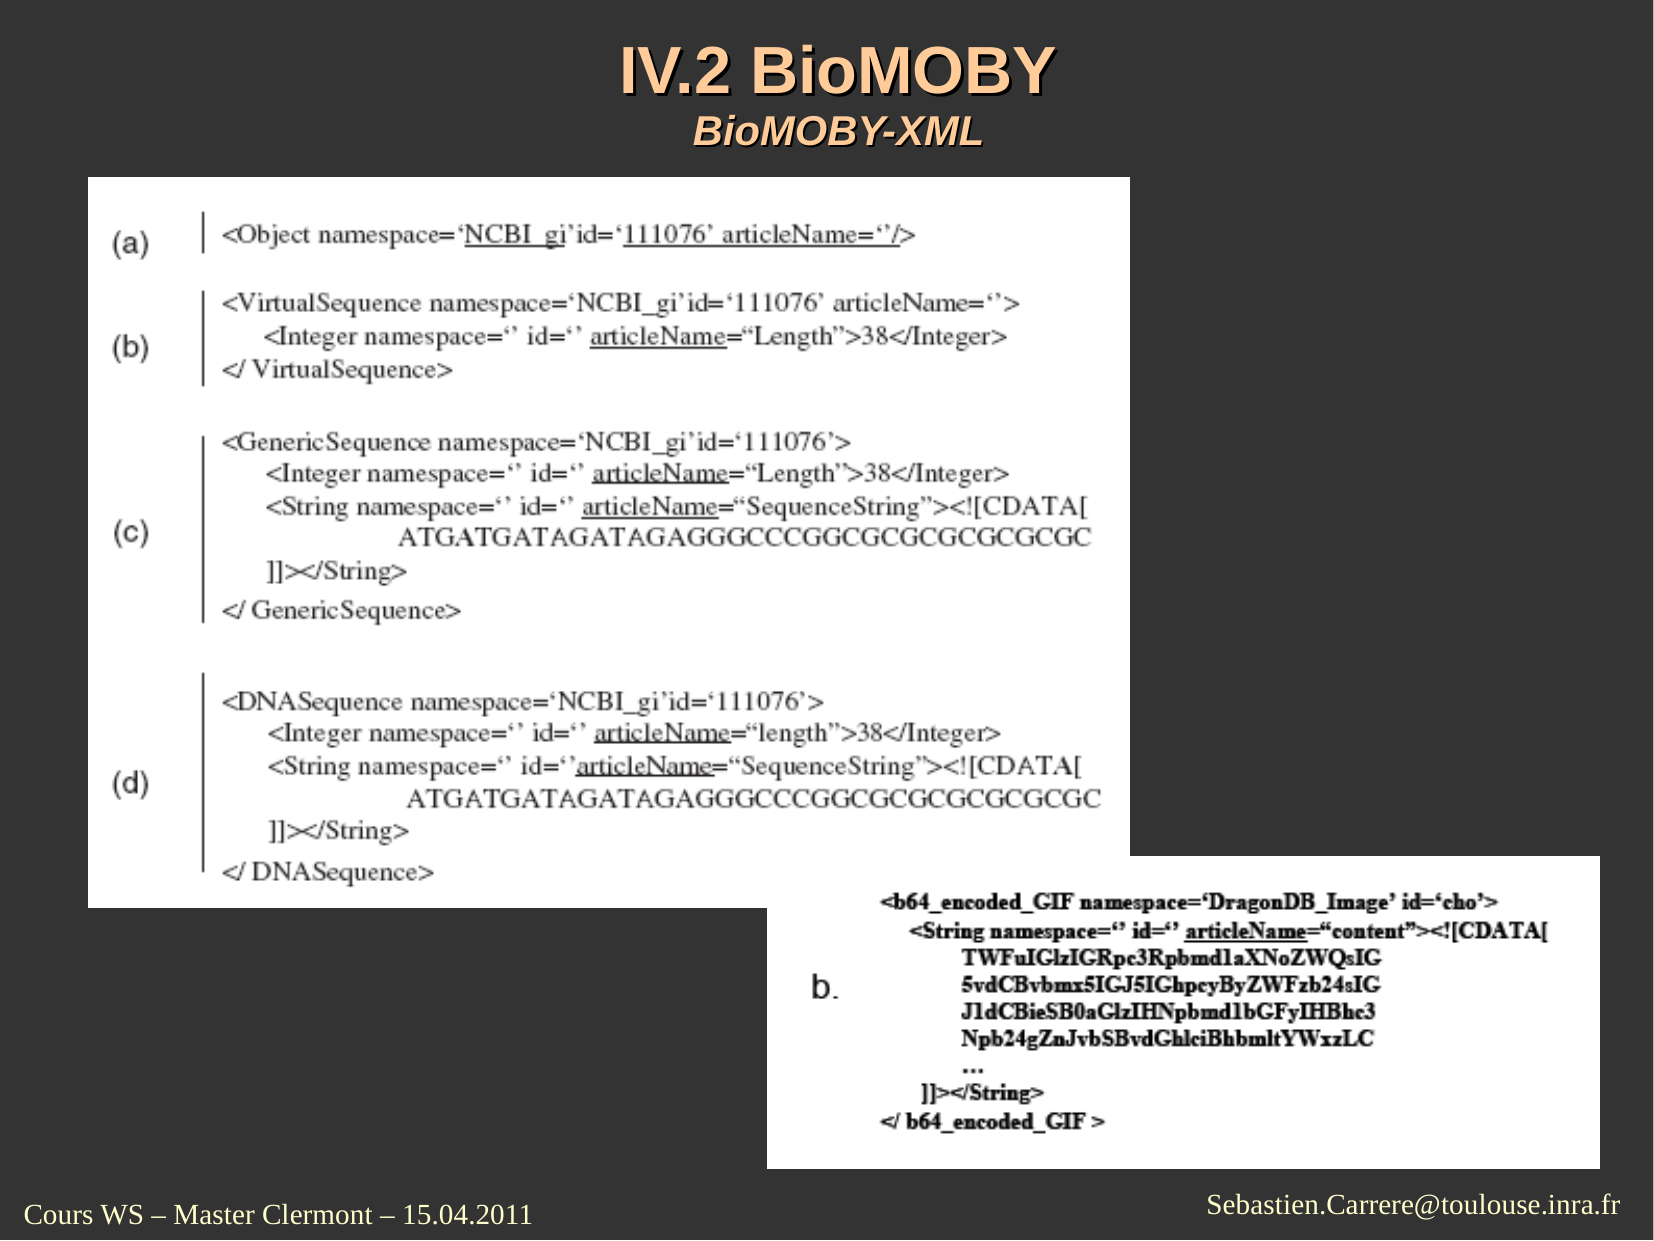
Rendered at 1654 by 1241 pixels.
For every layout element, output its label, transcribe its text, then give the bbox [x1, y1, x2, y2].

title IV.2 BioMOBY BioMOBY-XML [82, 29, 1595, 158]
picture [88, 177, 1600, 1169]
